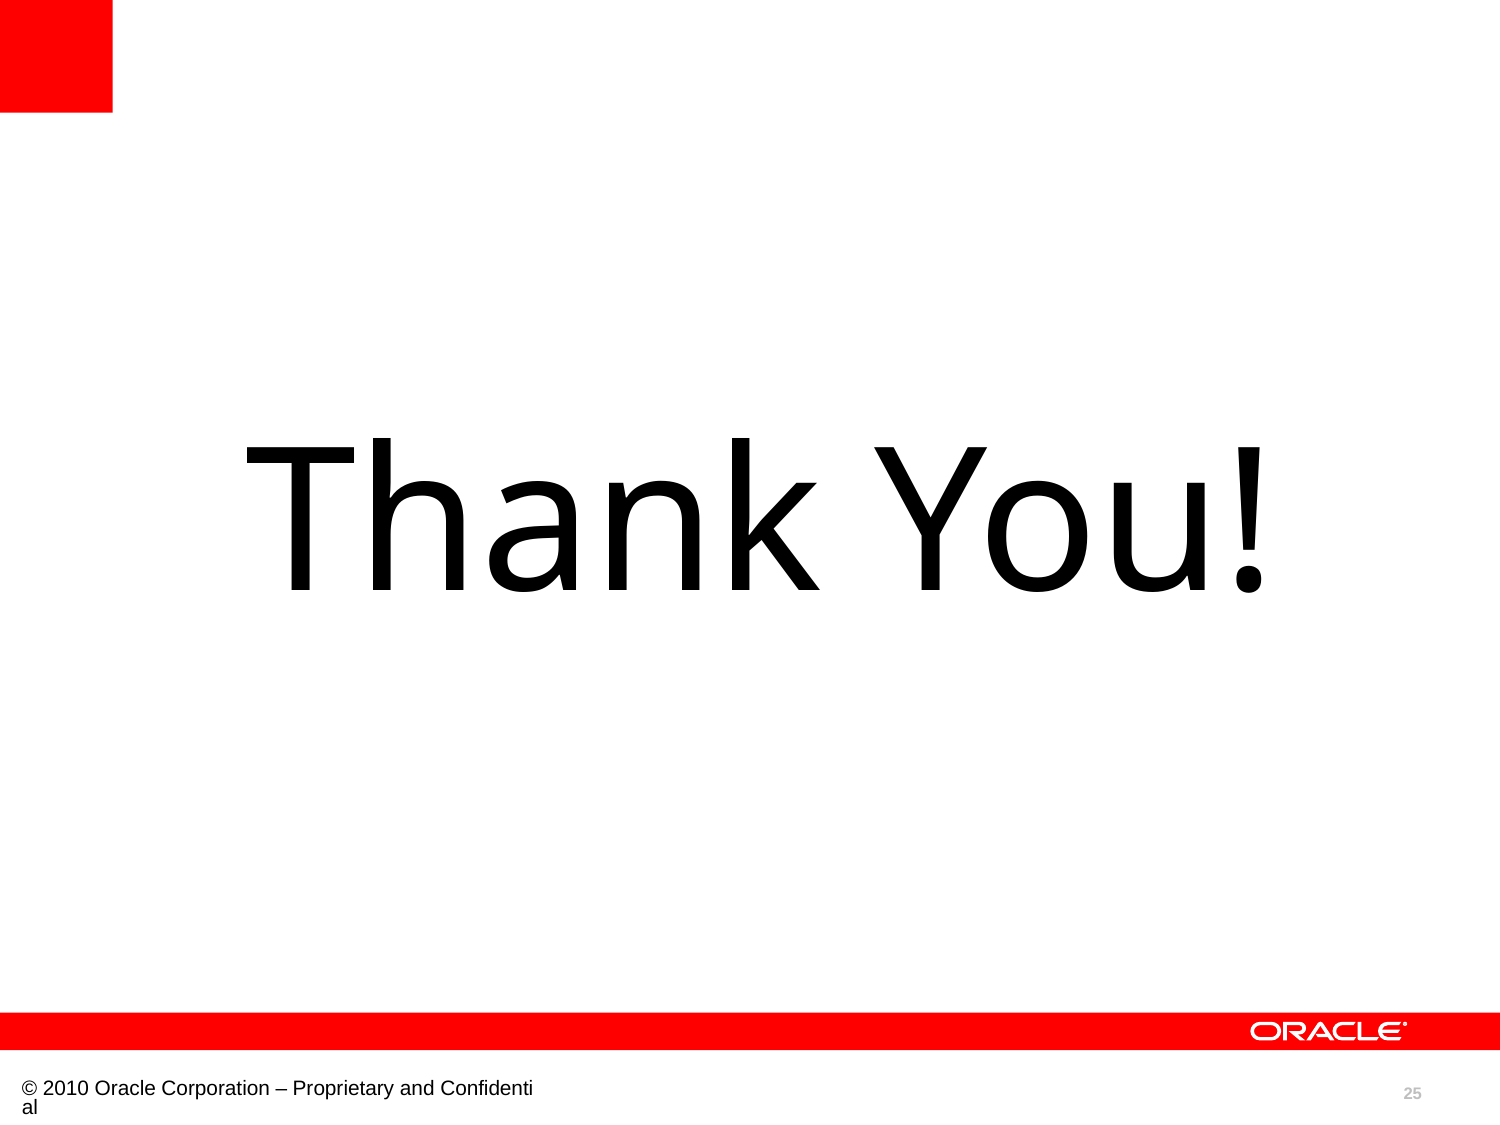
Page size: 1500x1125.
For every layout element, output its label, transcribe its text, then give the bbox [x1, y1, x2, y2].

text_box Thank You! [121, 148, 1400, 877]
